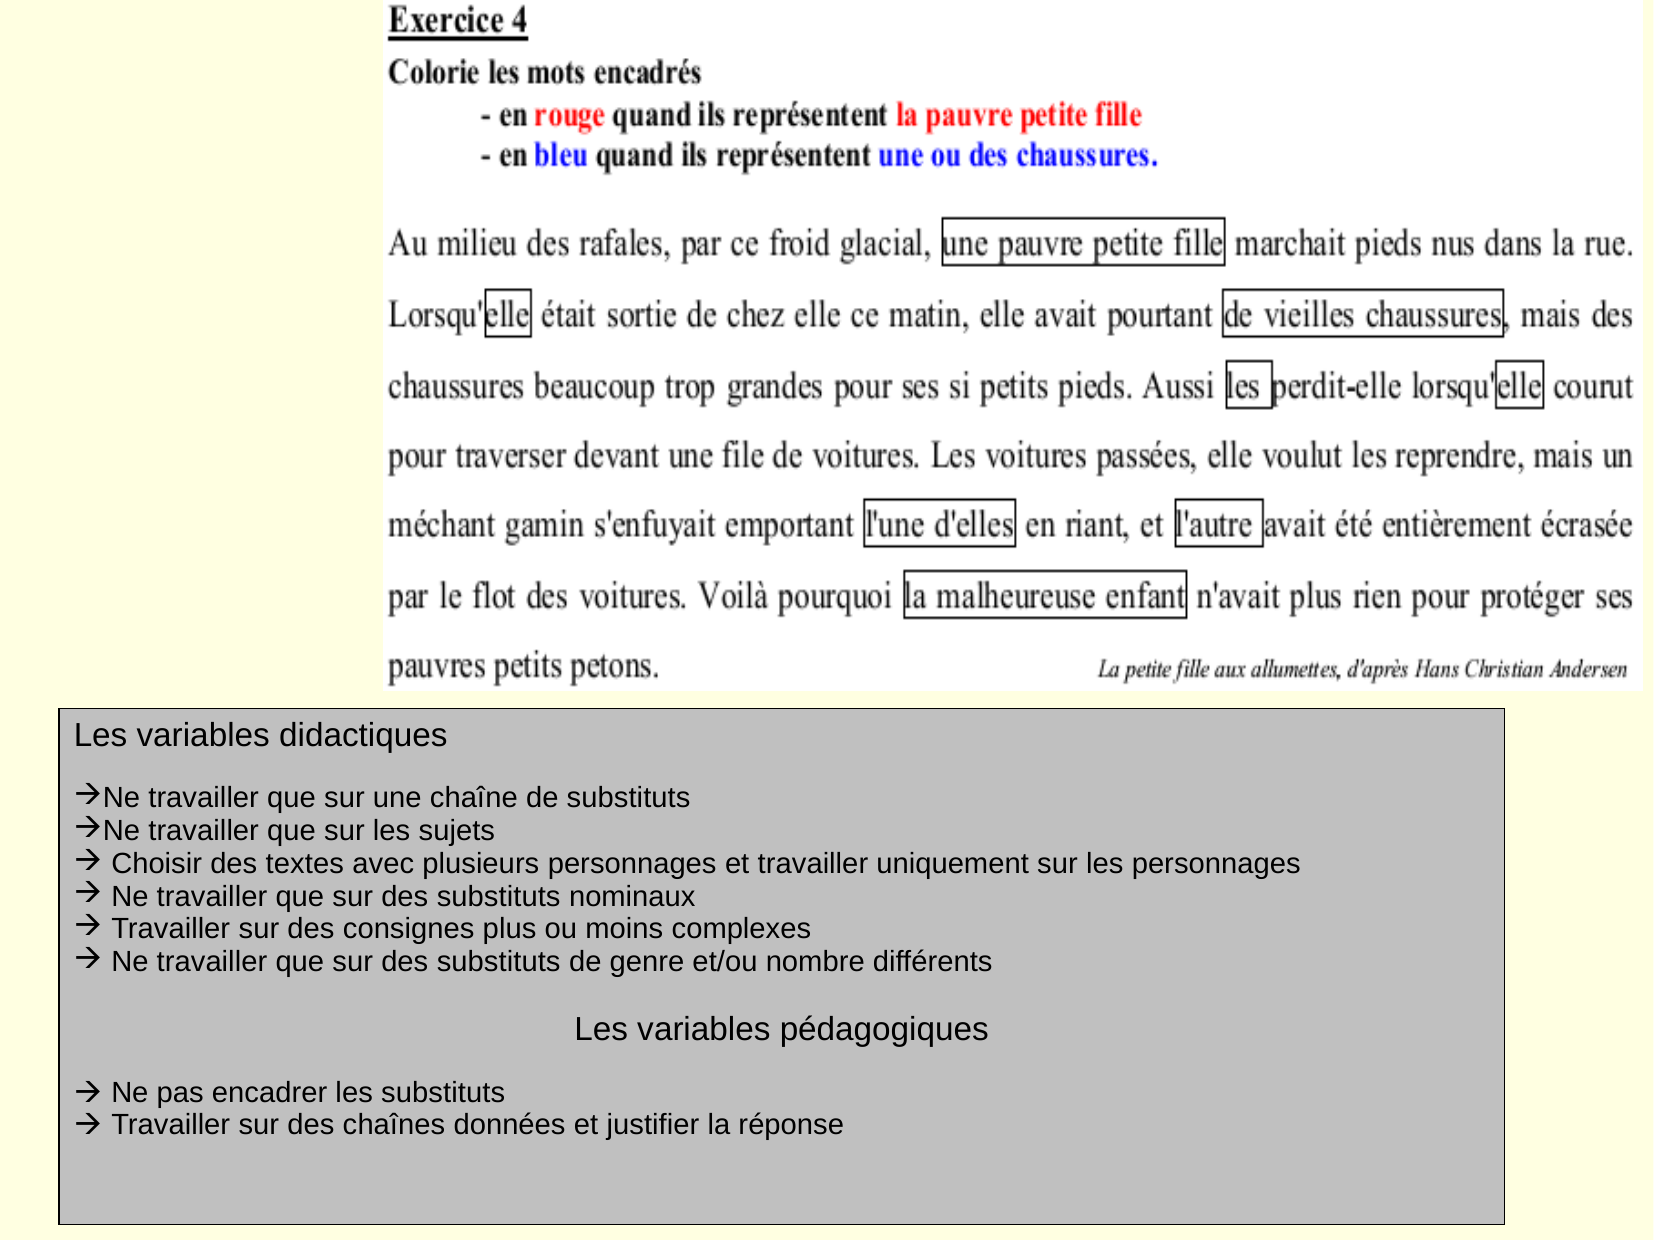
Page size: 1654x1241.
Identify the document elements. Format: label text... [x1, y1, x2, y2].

text_box Les variables didactiques Ne travailler que sur une chaîne de substituts Ne travailler que sur les sujets Choisir des textes avec plusieurs personnages et travailler uniquement sur les personnages Ne travailler que sur des substituts nominaux Travailler sur des consignes plus ou moins complexes Ne travailler que sur des substituts de genre et/ou nombre différents Les variables pédagogiques  Ne pas encadrer les substituts  Travailler sur des chaînes données et justifier la réponse [59, 708, 1505, 1225]
picture [383, 0, 1643, 692]
